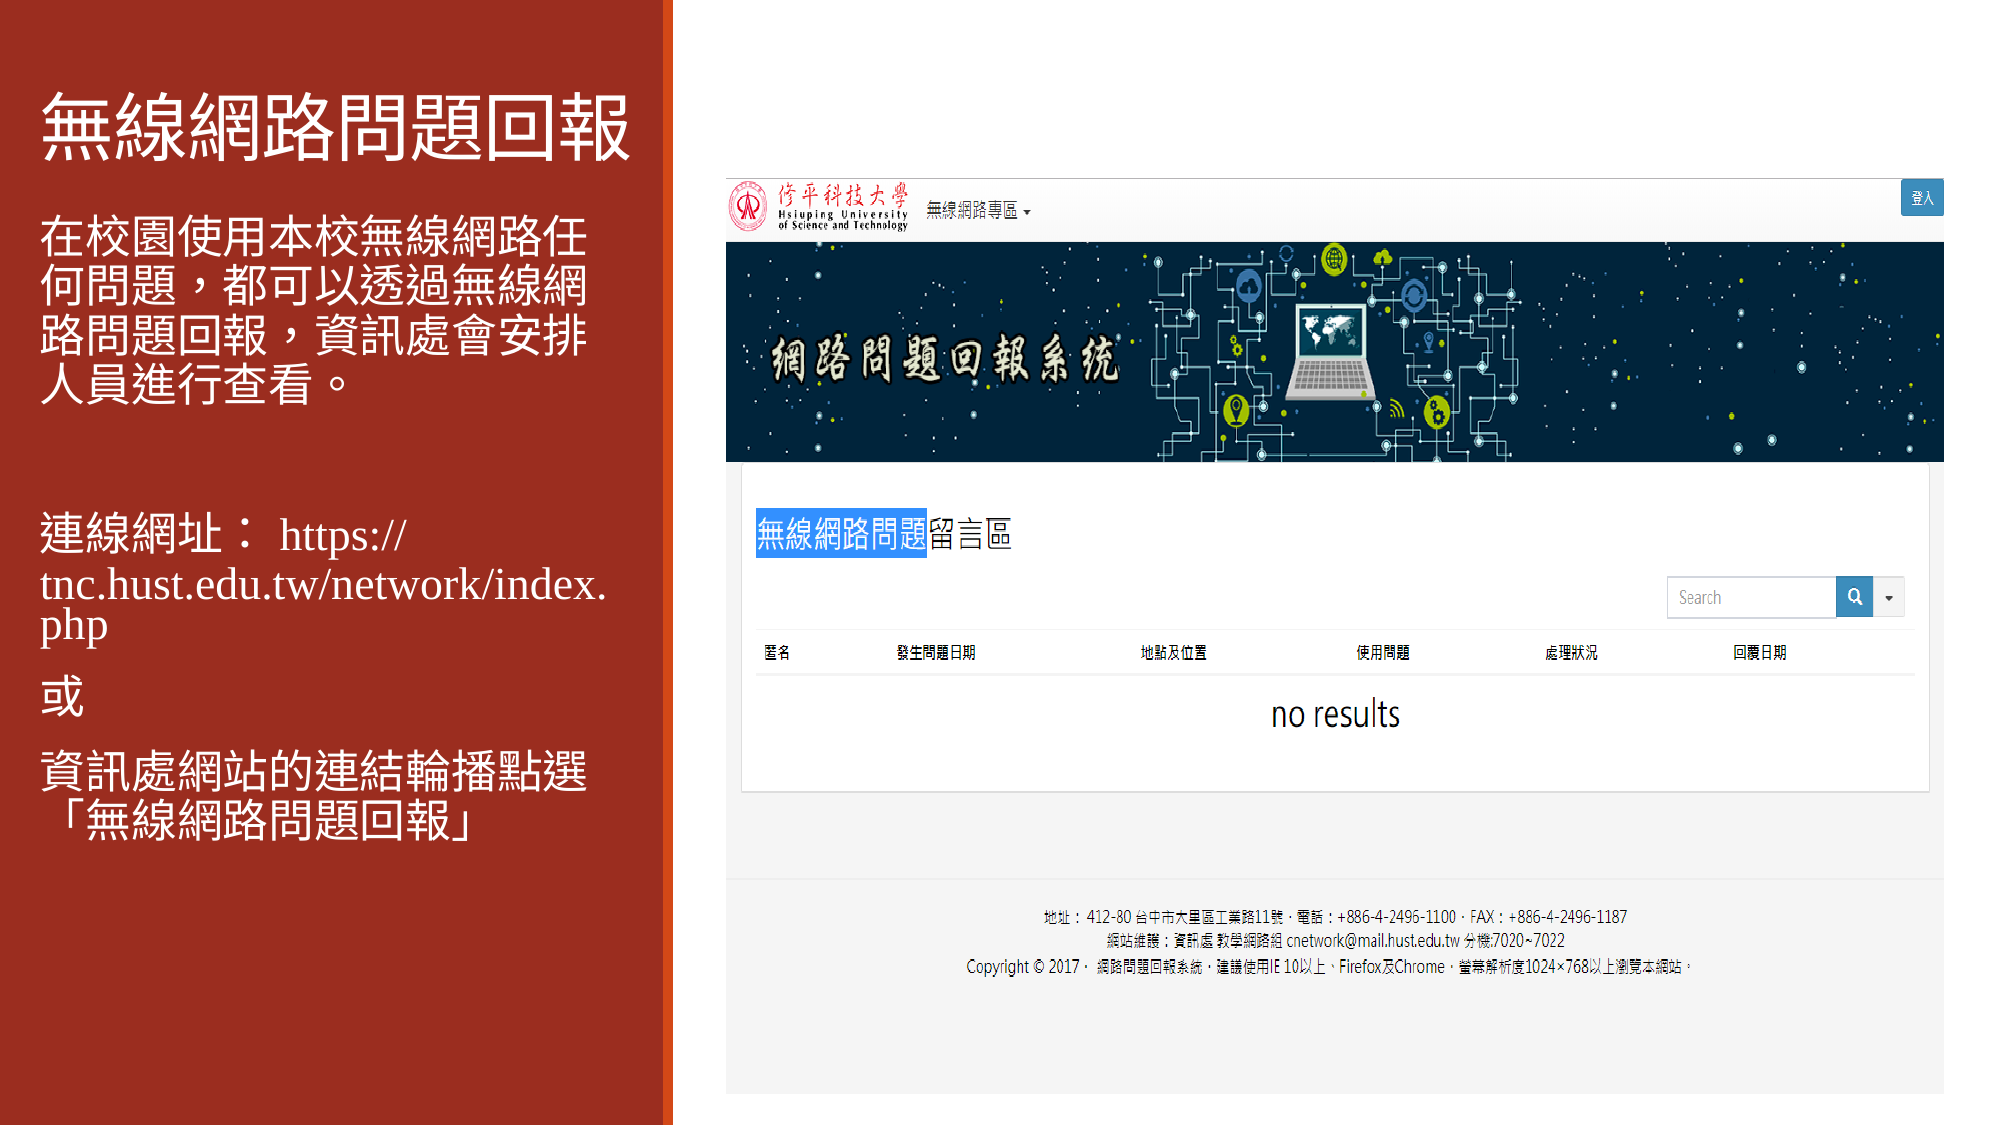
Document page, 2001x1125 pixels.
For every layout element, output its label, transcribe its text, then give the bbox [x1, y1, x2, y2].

title 無線網路問題回報 [24, 42, 652, 179]
list 在校園使用本校無線網路任何問題，都可以透過無線網路問題回報，資訊處會安排人員進行查看。 連線網址：https://tnc.hust.edu.tw/network/index.php 或 資訊處網站的連結輪播點選「無線網路問題回報」 [24, 206, 638, 1061]
picture [726, 178, 1944, 1094]
